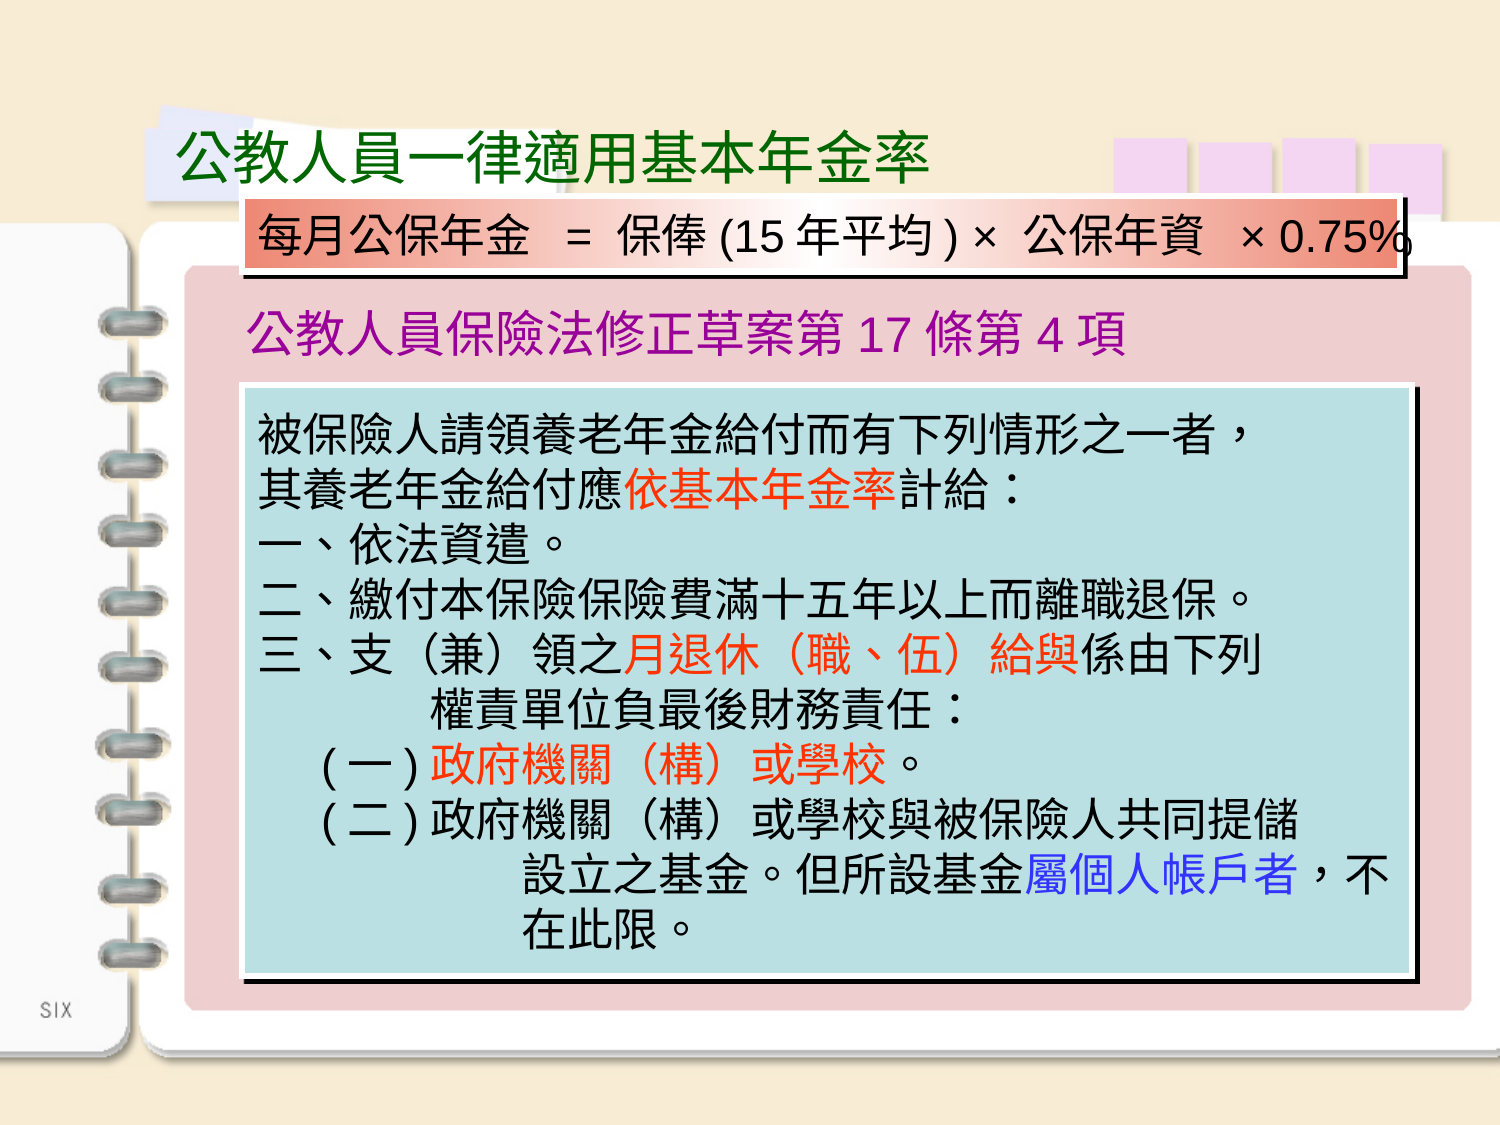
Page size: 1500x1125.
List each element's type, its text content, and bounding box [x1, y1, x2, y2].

title 公教人員保險法修正草案第17條第4項 [230, 290, 1246, 374]
text_box 公教人員一律適用基本年金率 [159, 114, 1352, 199]
text_box 每月公保年金 = 保俸(15年平均) × 公保年資 × 0.75% [242, 196, 1400, 271]
text_box 被保險人請領養老年金給付而有下列情形之一者， 其養老年金給付應依基本年金率計給： 一、依法資遣。 二、繳付本保險保險費滿十五年以上而離職退保。 三、支（兼）領之月退休（職、伍）給與係由下列 權責單位負最後財務責任： (一)政府機關（構）或學校。 (二)政府機關（構）或學校與被保險人共同提儲 設立之基金。但所設基金屬個人帳戶者，不 在此限。 [242, 385, 1412, 976]
